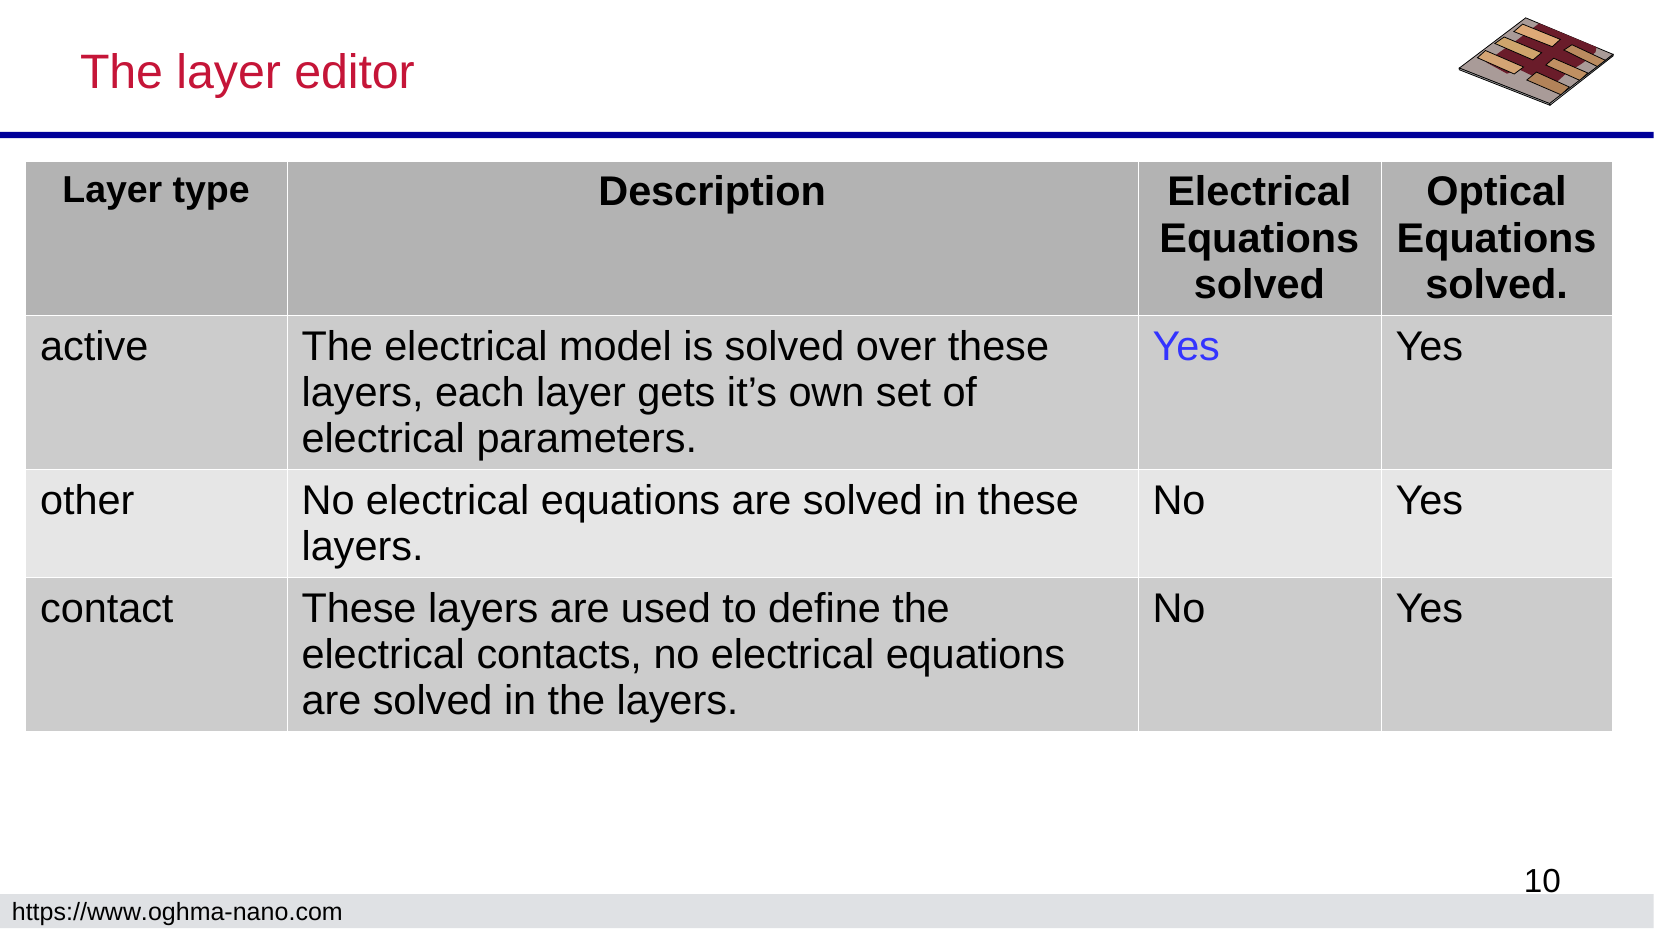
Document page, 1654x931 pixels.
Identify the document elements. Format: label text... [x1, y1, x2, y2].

title The layer editor [65, 28, 1430, 116]
table_cell No [1139, 470, 1381, 577]
table_header Layer type [26, 162, 287, 315]
table_cell contact [26, 578, 287, 731]
table_cell Yes [1382, 470, 1612, 577]
table_cell Yes [1382, 578, 1612, 731]
table_cell Yes [1139, 316, 1381, 469]
table_header Electrical Equations solved [1139, 162, 1381, 315]
text_box <number> [1509, 852, 1654, 911]
table_cell active [26, 316, 287, 469]
table_cell No [1139, 578, 1381, 731]
table_cell Yes [1382, 316, 1612, 469]
table_header Description [288, 162, 1138, 315]
table_cell No electrical equations are solved in these layers. [288, 470, 1138, 577]
table_header Optical Equations solved. [1382, 162, 1612, 315]
table_cell The electrical model is solved over these layers, each layer gets it’s own set of electrical parameters. [288, 316, 1138, 469]
table_cell These layers are used to define the electrical contacts, no electrical equations are solved in the layers. [288, 578, 1138, 731]
table_cell other [26, 470, 287, 577]
